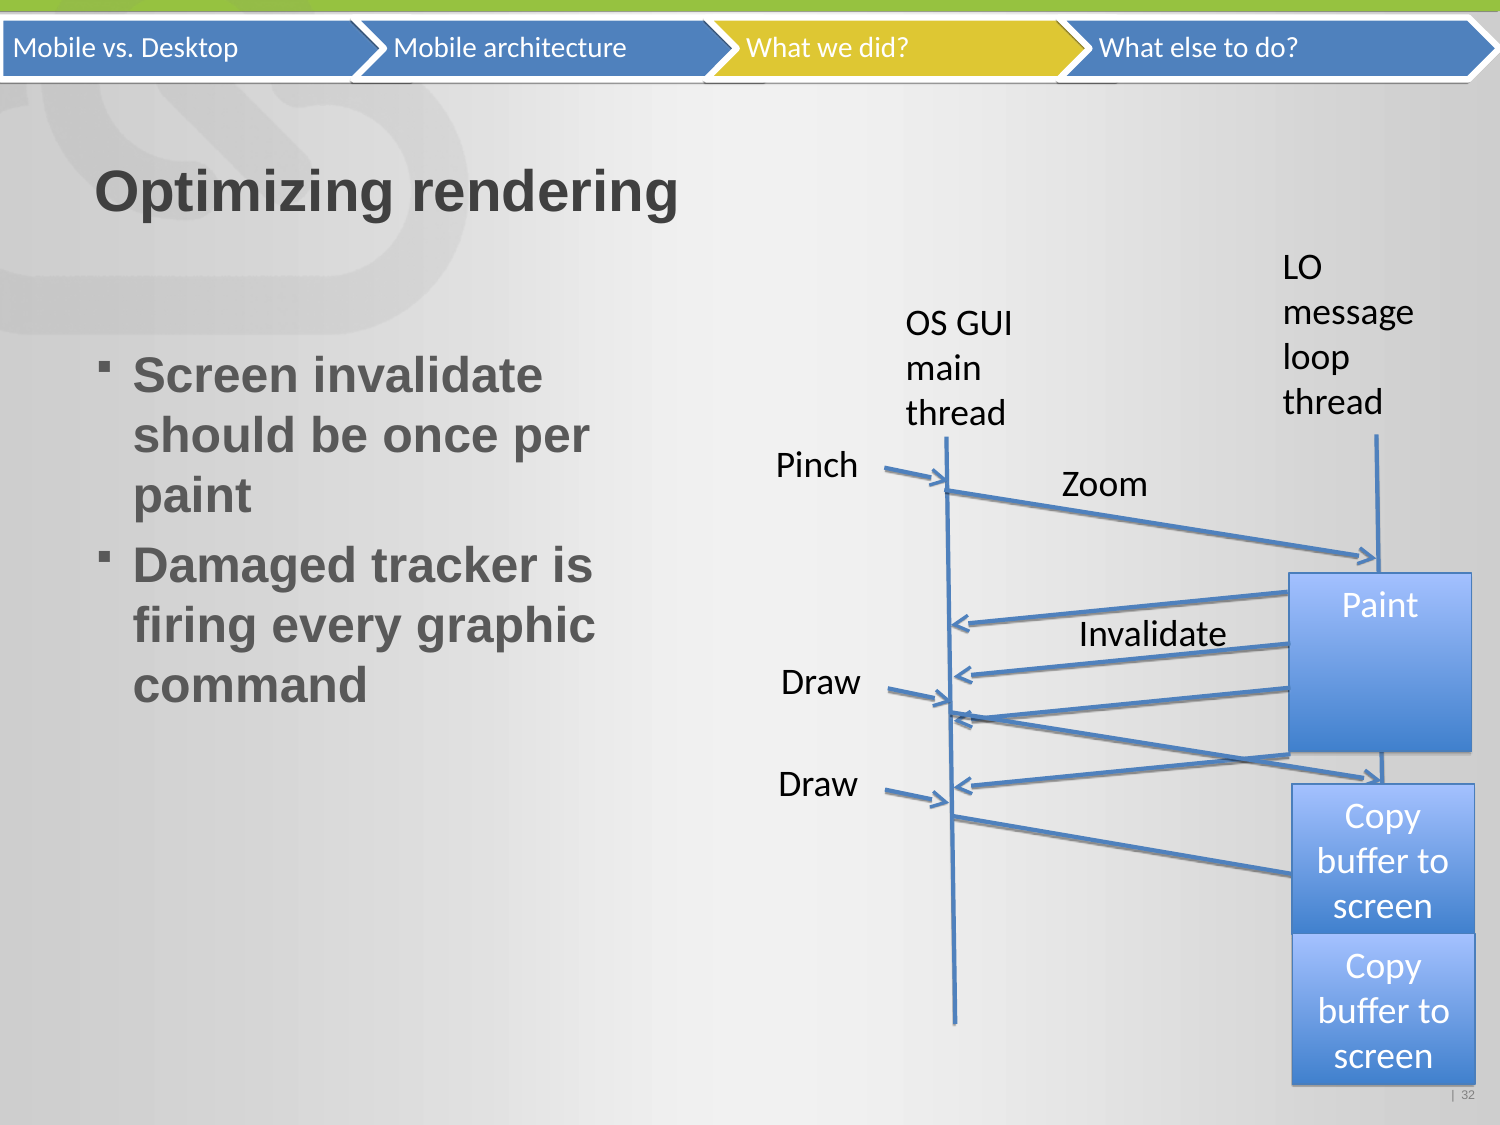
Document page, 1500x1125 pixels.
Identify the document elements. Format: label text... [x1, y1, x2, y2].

text_box LO message loop thread [1267, 234, 1461, 430]
text_box Draw [766, 649, 876, 710]
text_box Pinch [761, 432, 874, 492]
text_box Invalidate [1064, 601, 1243, 662]
text_box What else to do? [1058, 17, 1500, 80]
text_box Mobile vs. Desktop [0, 17, 383, 80]
text_box What we did? [705, 17, 1088, 80]
list Screen invalidate should be once per paint Damaged tracker is firing every graphic command [81, 334, 727, 1091]
text_box OS GUI main thread [890, 290, 1082, 441]
text_box Copy buffer to screen [1291, 783, 1475, 935]
picture [0, 49, 1500, 1125]
text_box Zoom [1047, 452, 1164, 512]
picture [0, 0, 1500, 47]
text_box Draw [763, 751, 874, 812]
text_box Mobile architecture [353, 17, 736, 80]
text_box Copy buffer to screen [1292, 933, 1476, 1085]
text_box Paint [1288, 573, 1472, 752]
list Optimizing rendering [79, 146, 1388, 300]
